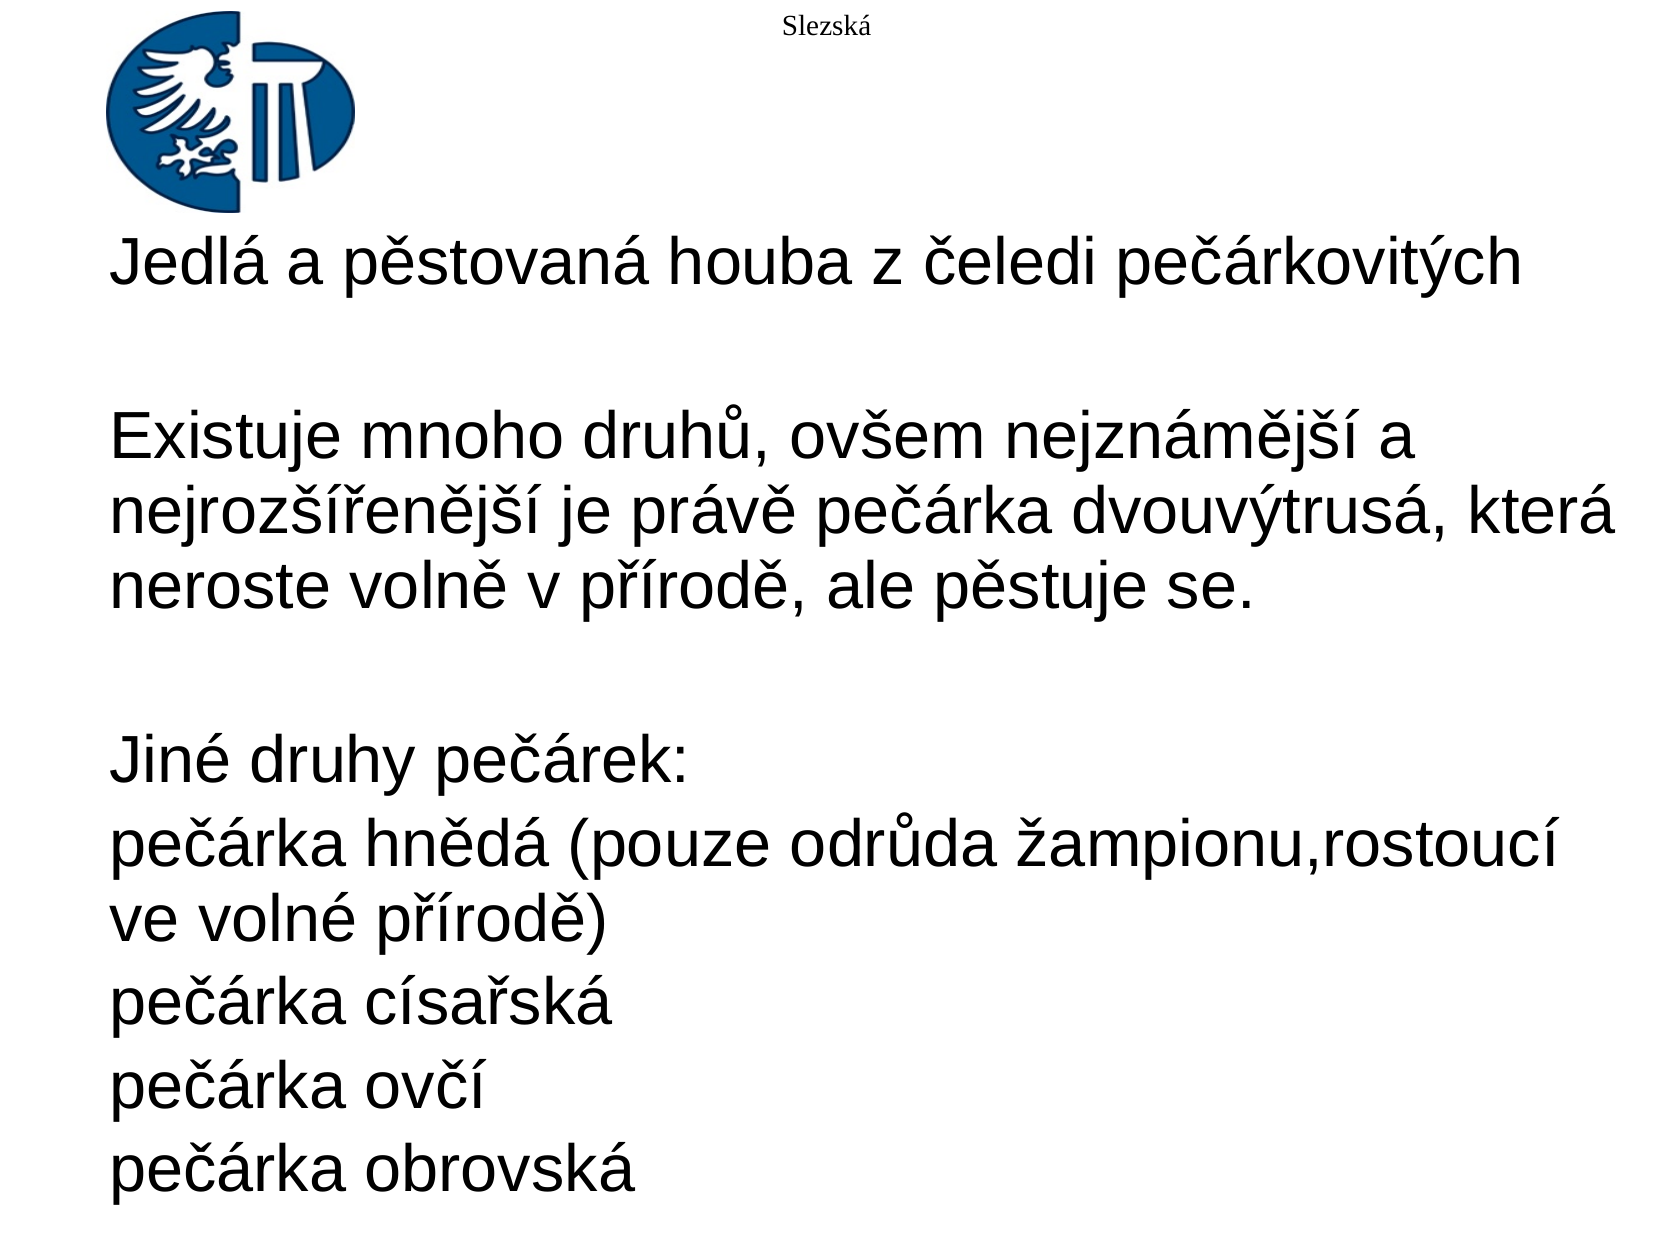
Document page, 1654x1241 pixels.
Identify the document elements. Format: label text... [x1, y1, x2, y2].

picture [106, 11, 355, 213]
text_box Jedlá a pěstovaná houba z čeledi pečárkovitých Existuje mnoho druhů, ovšem nejznámější a nejrozšířenější je právě pečárka dvouvýtrusá, která neroste volně v přírodě, ale pěstuje se. Jiné druhy pečárek: pečárka hnědá (pouze odrůda žampionu,rostoucí ve volné přírodě) pečárka císařská pečárka ovčí pečárka obrovská [94, 216, 1654, 1241]
